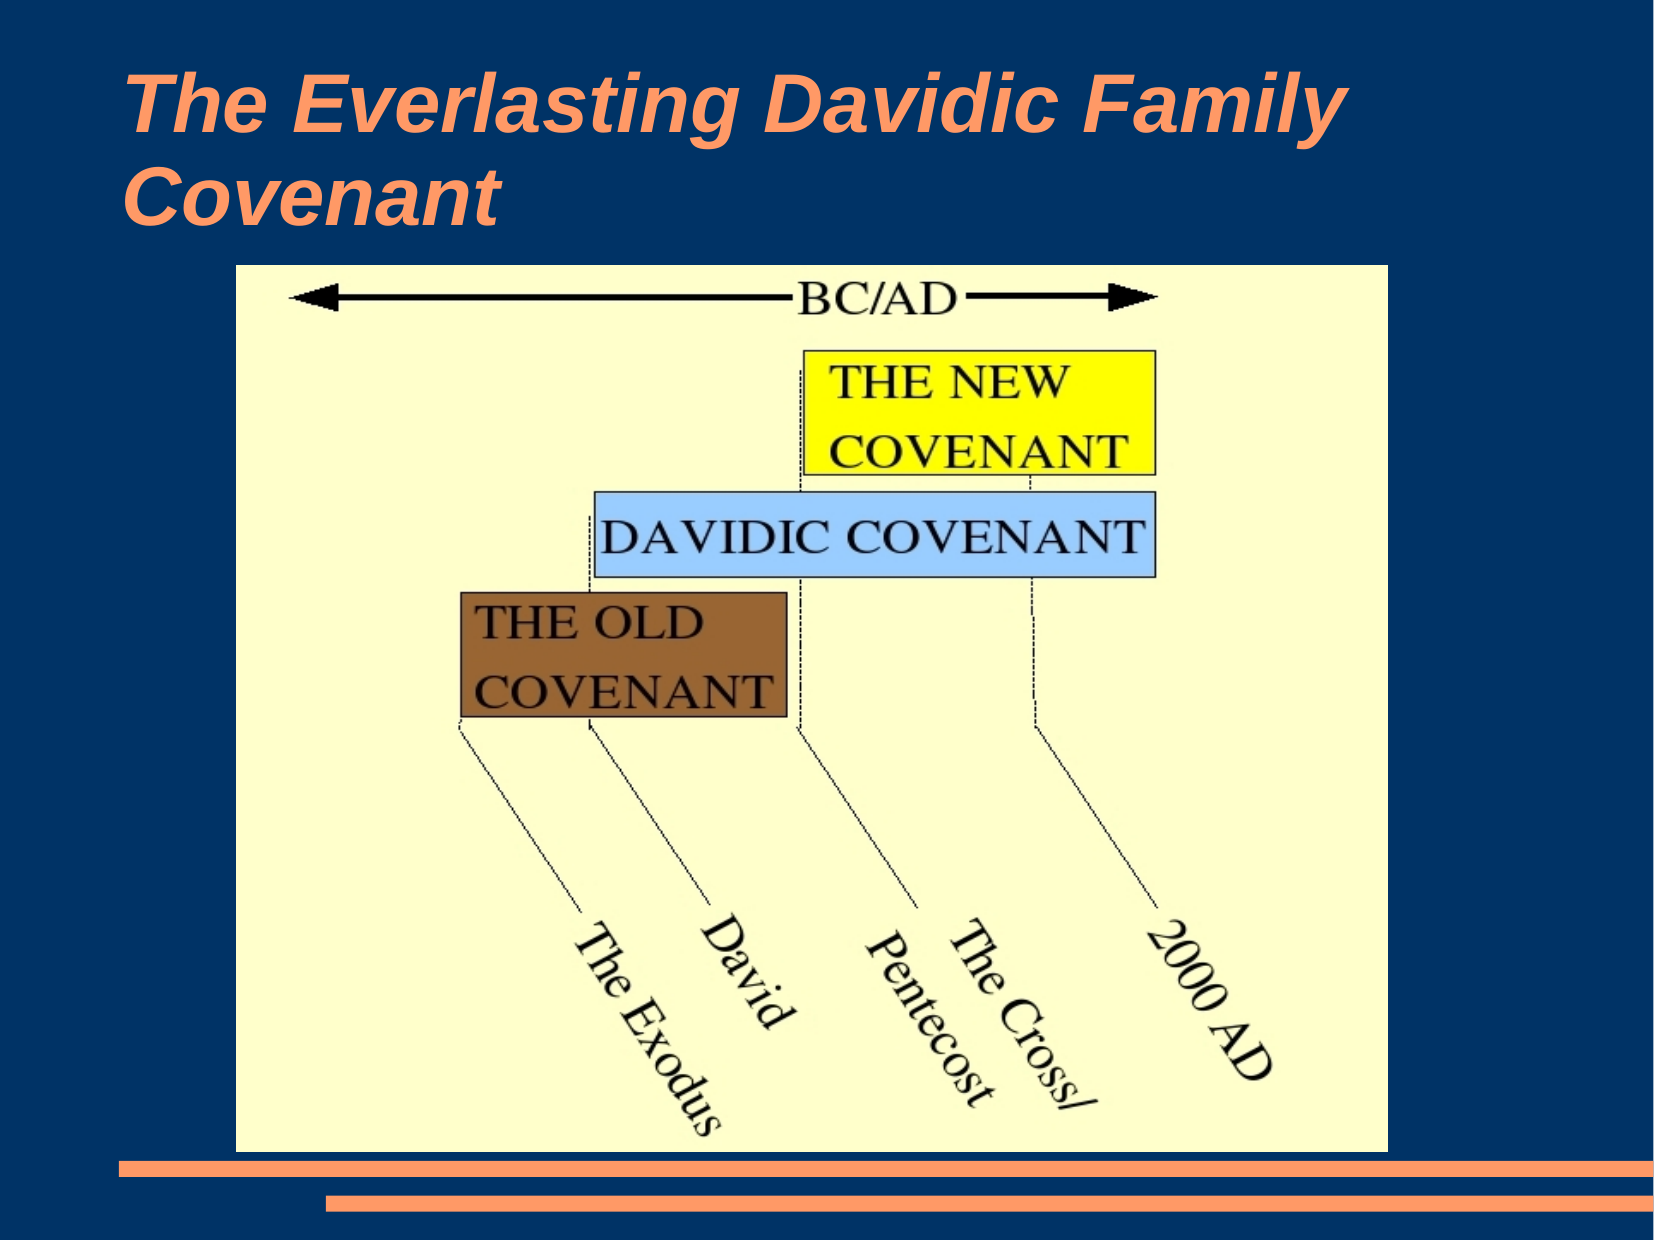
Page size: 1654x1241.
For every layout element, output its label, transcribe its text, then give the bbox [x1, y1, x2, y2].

title The Everlasting Davidic Family Covenant [121, 52, 1534, 247]
picture [236, 265, 1388, 1152]
